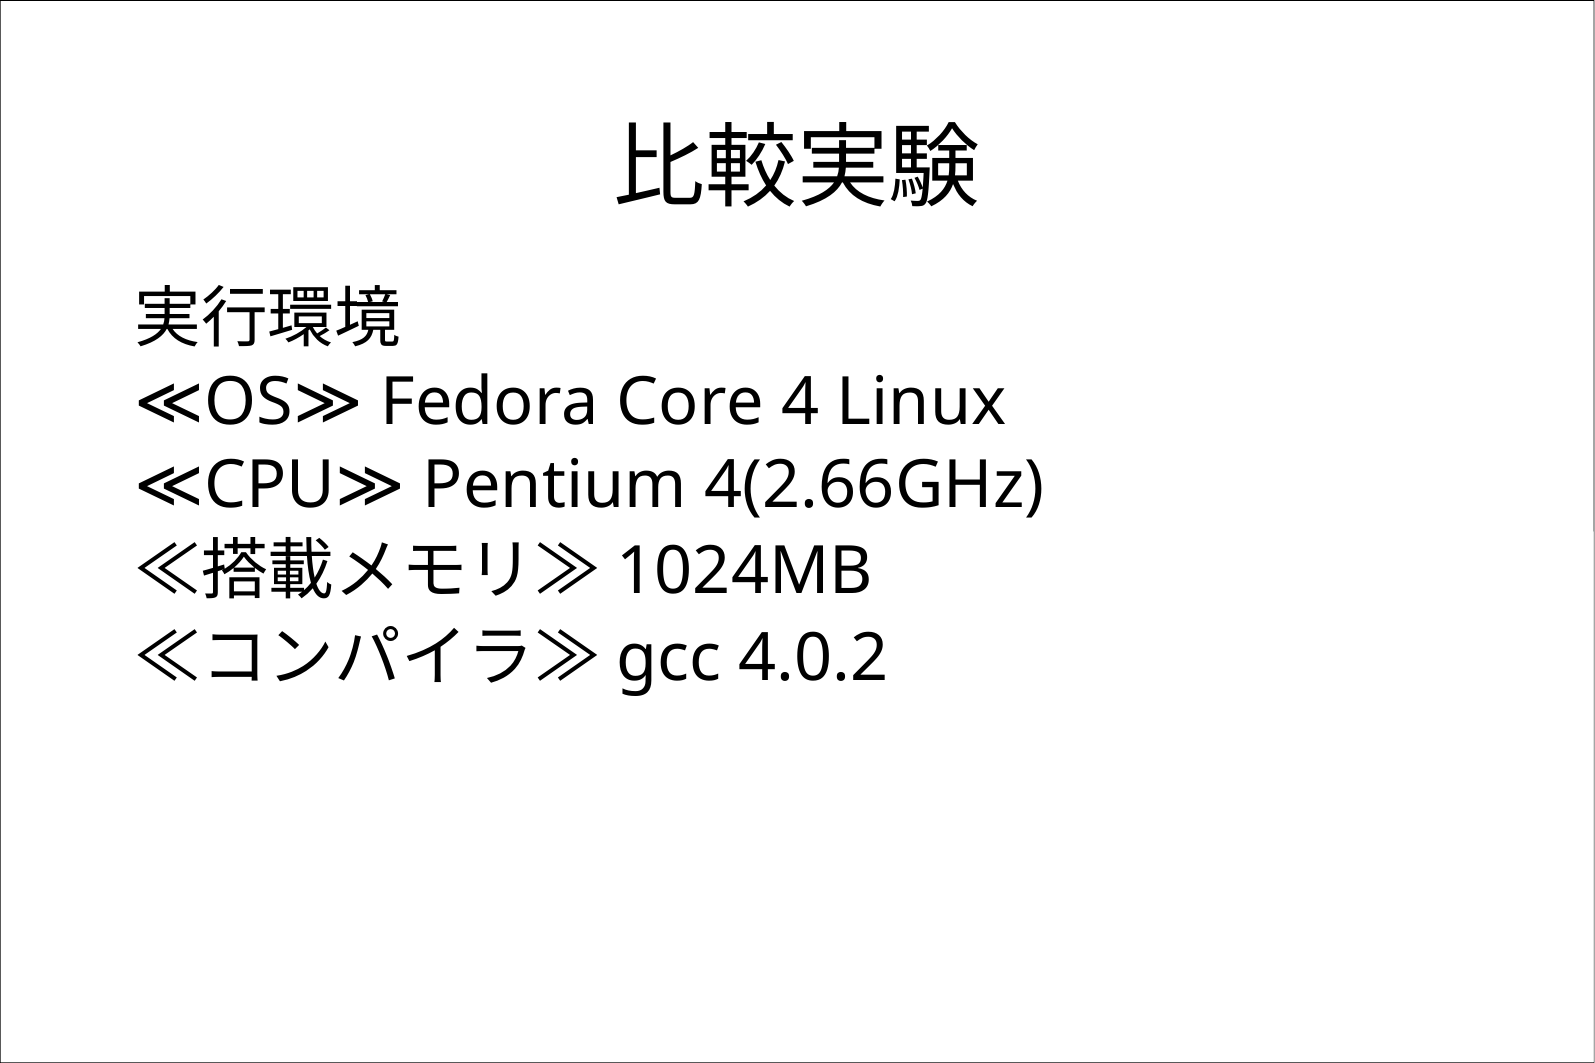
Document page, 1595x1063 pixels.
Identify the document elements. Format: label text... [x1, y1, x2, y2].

list 実行環境 ≪OS≫ Fedora Core 4 Linux ≪CPU≫ Pentium 4(2.66GHz) ≪搭載メモリ≫ 1024MB ≪コンパイラ≫ gcc 4.0.2 [117, 295, 1478, 680]
title 比較実験 [117, 77, 1478, 275]
